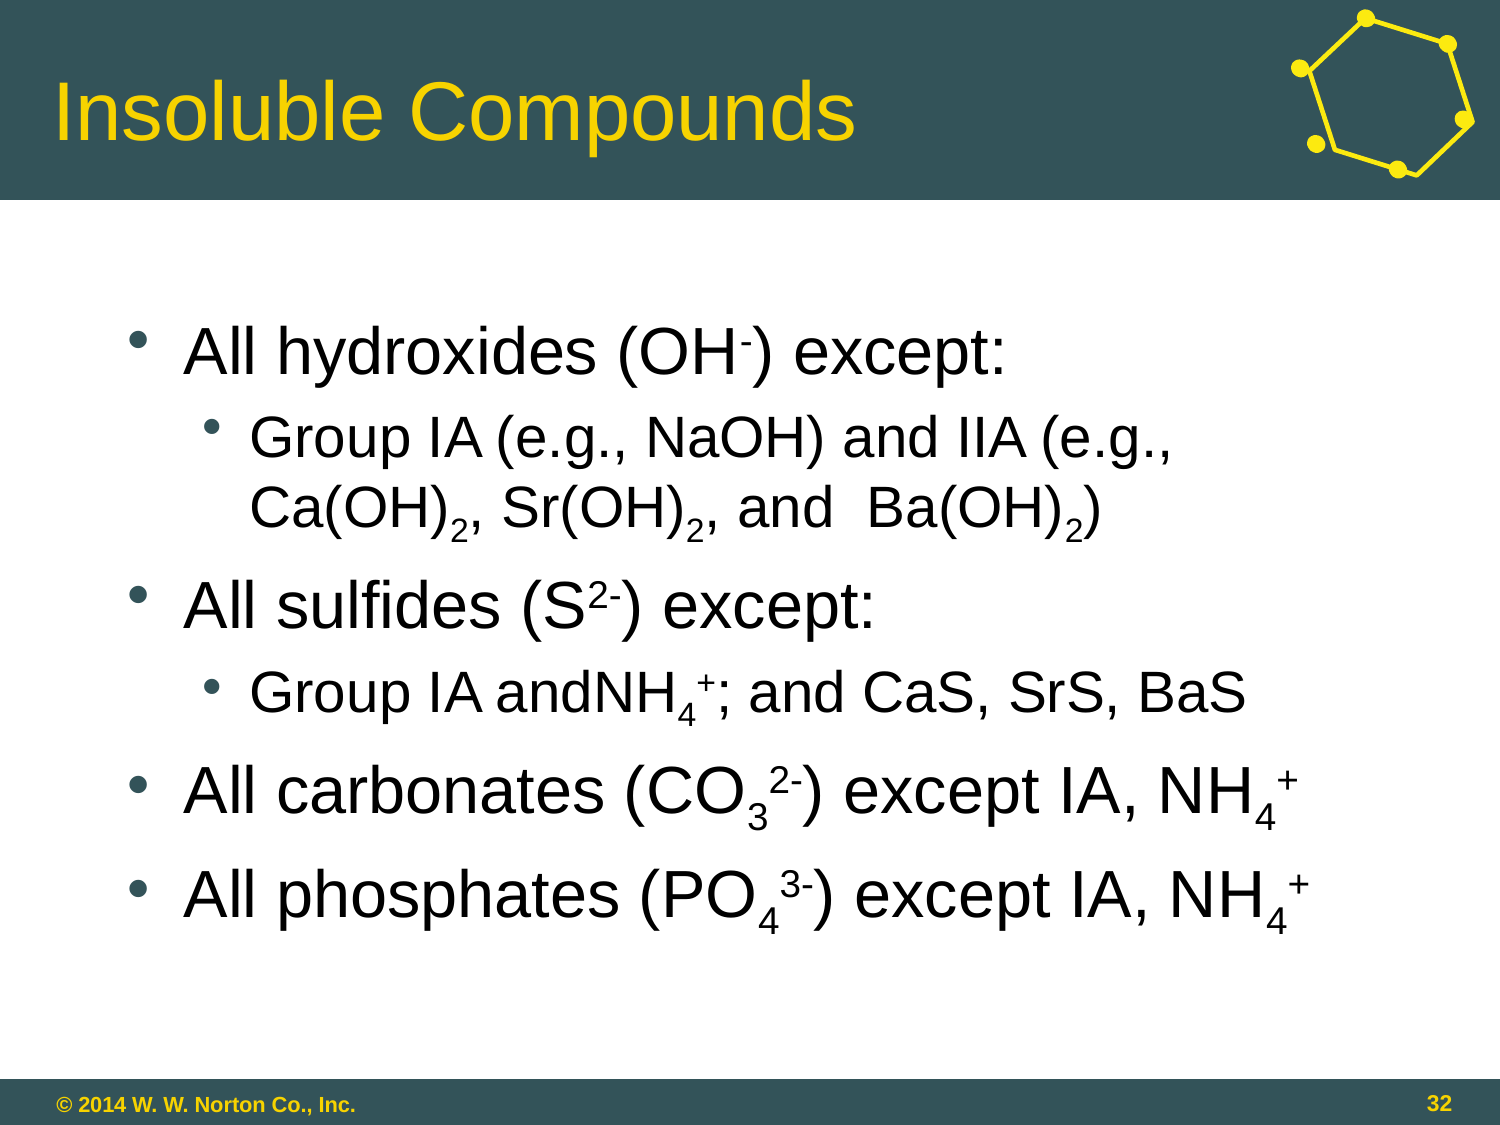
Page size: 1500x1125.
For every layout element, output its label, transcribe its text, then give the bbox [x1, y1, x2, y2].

list All hydroxides (OH-) except: Group IA (e.g., NaOH) and IIA (e.g., Ca(OH)2, Sr(OH)2, and Ba(OH)2) All sulfides (S2-) except: Group IA andNH4+; and CaS, SrS, BaS All carbonates (CO32-) except IA, NH4+ All phosphates (PO43-) except IA, NH4+ [112, 299, 1388, 988]
title Insoluble Compounds [37, 19, 1118, 195]
slide_number <number> [1408, 1085, 1468, 1120]
